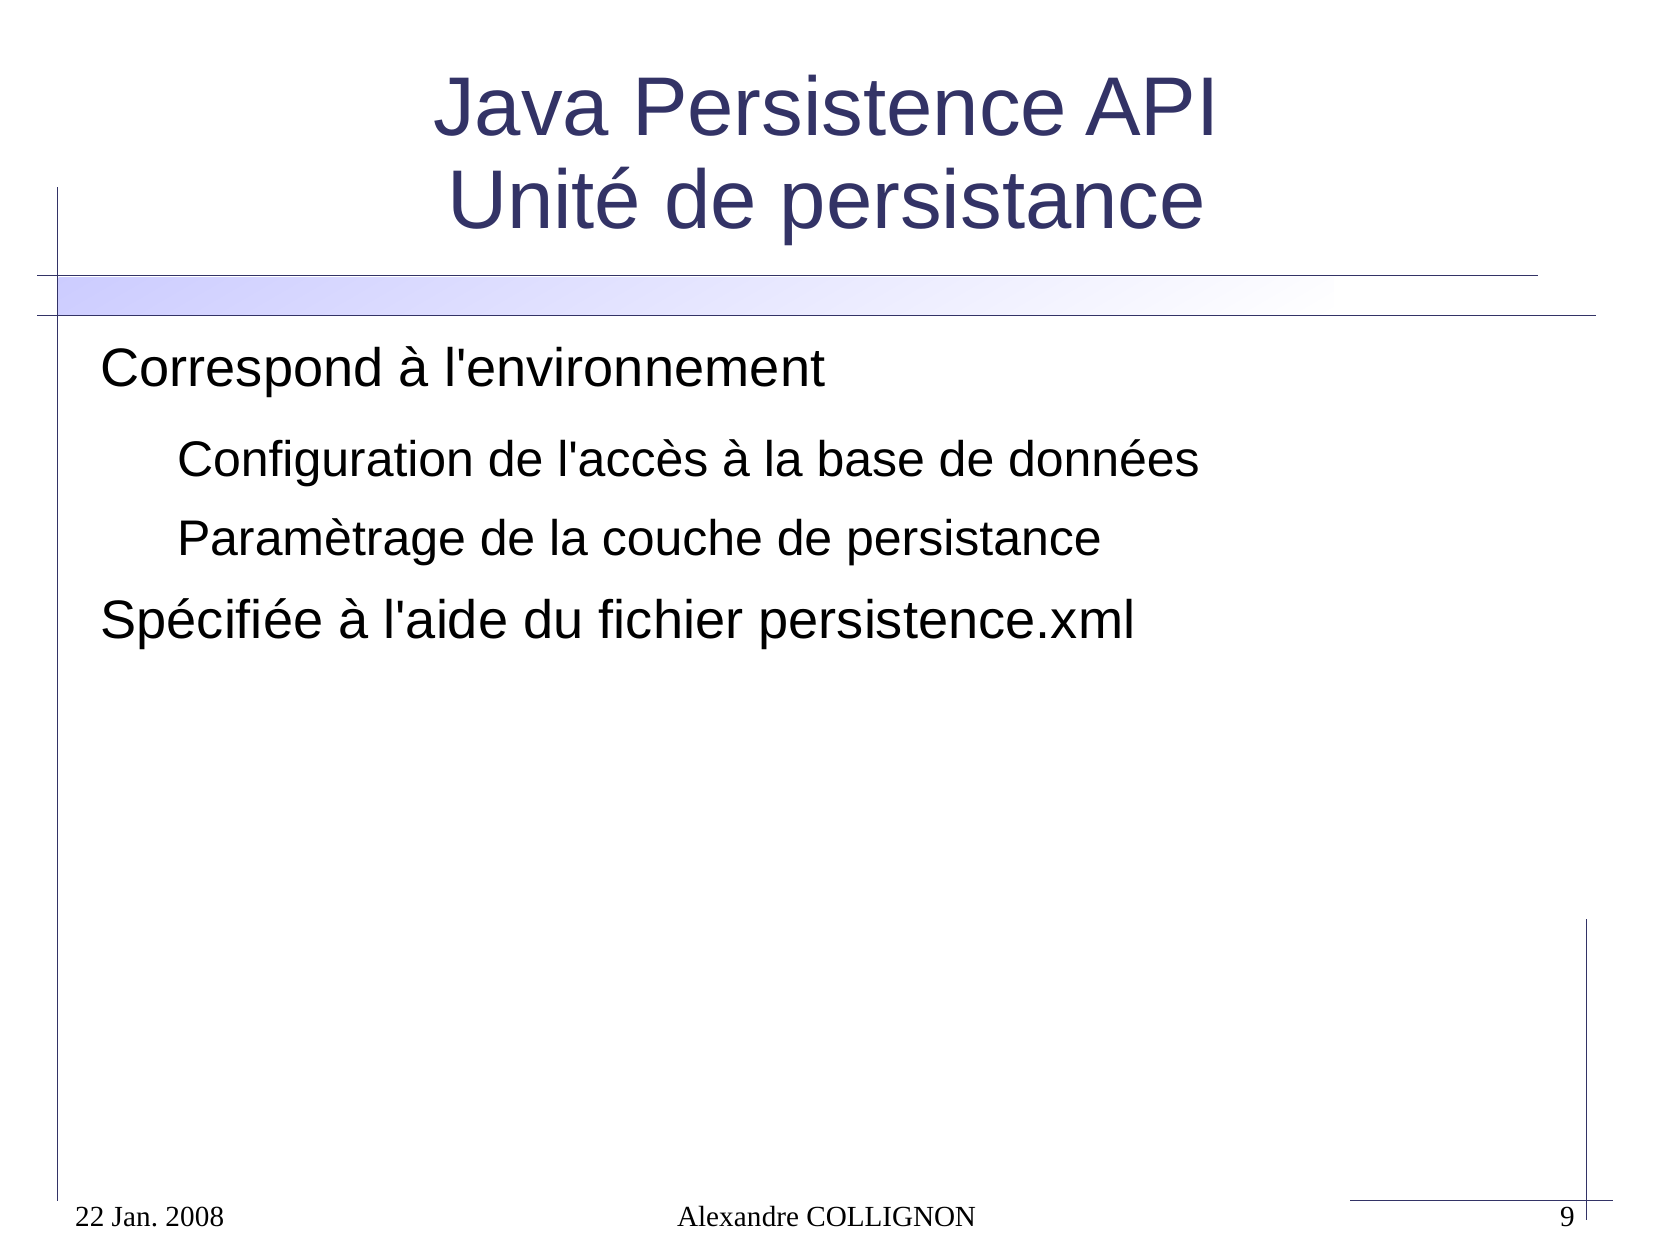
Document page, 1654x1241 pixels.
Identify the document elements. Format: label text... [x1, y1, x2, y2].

title Java Persistence API Unité de persistance [82, 49, 1571, 257]
list Correspond à l'environnement Configuration de l'accès à la base de données Paramètrage de la couche de persistance Spécifiée à l'aide du fichier persistence.xml [82, 337, 1571, 1094]
